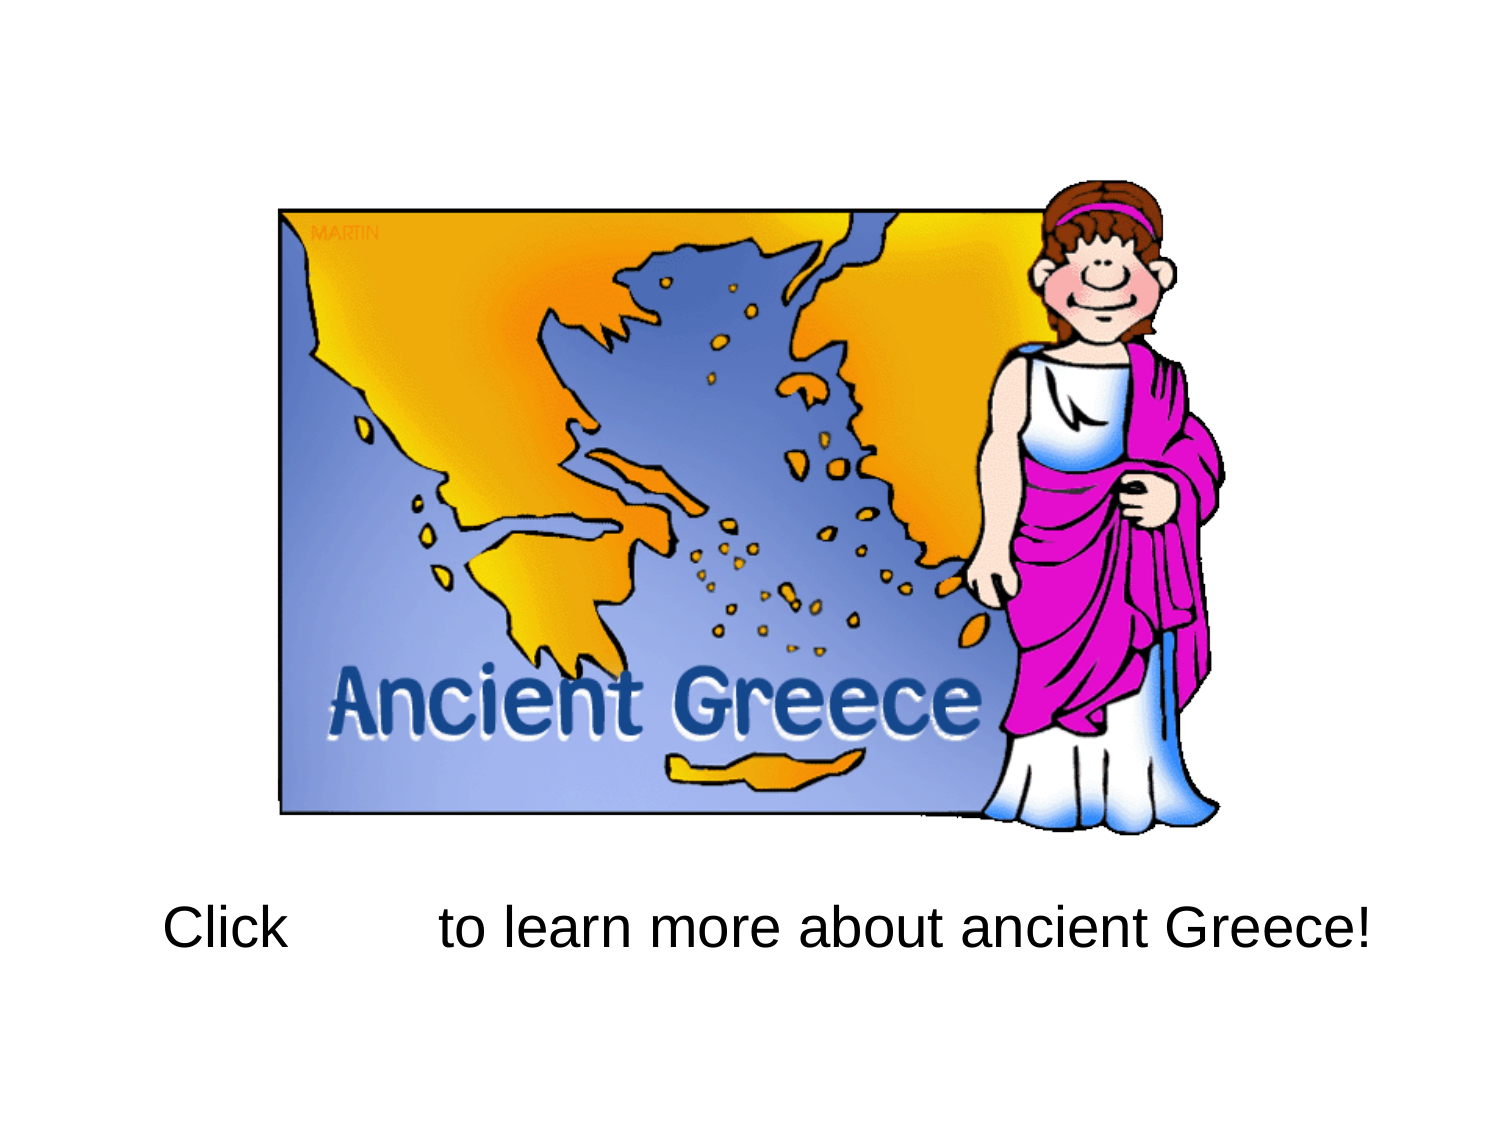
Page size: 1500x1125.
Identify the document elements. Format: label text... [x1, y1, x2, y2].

text_box Click here to learn more about ancient Greece! [147, 881, 1424, 1002]
picture [253, 160, 1237, 865]
